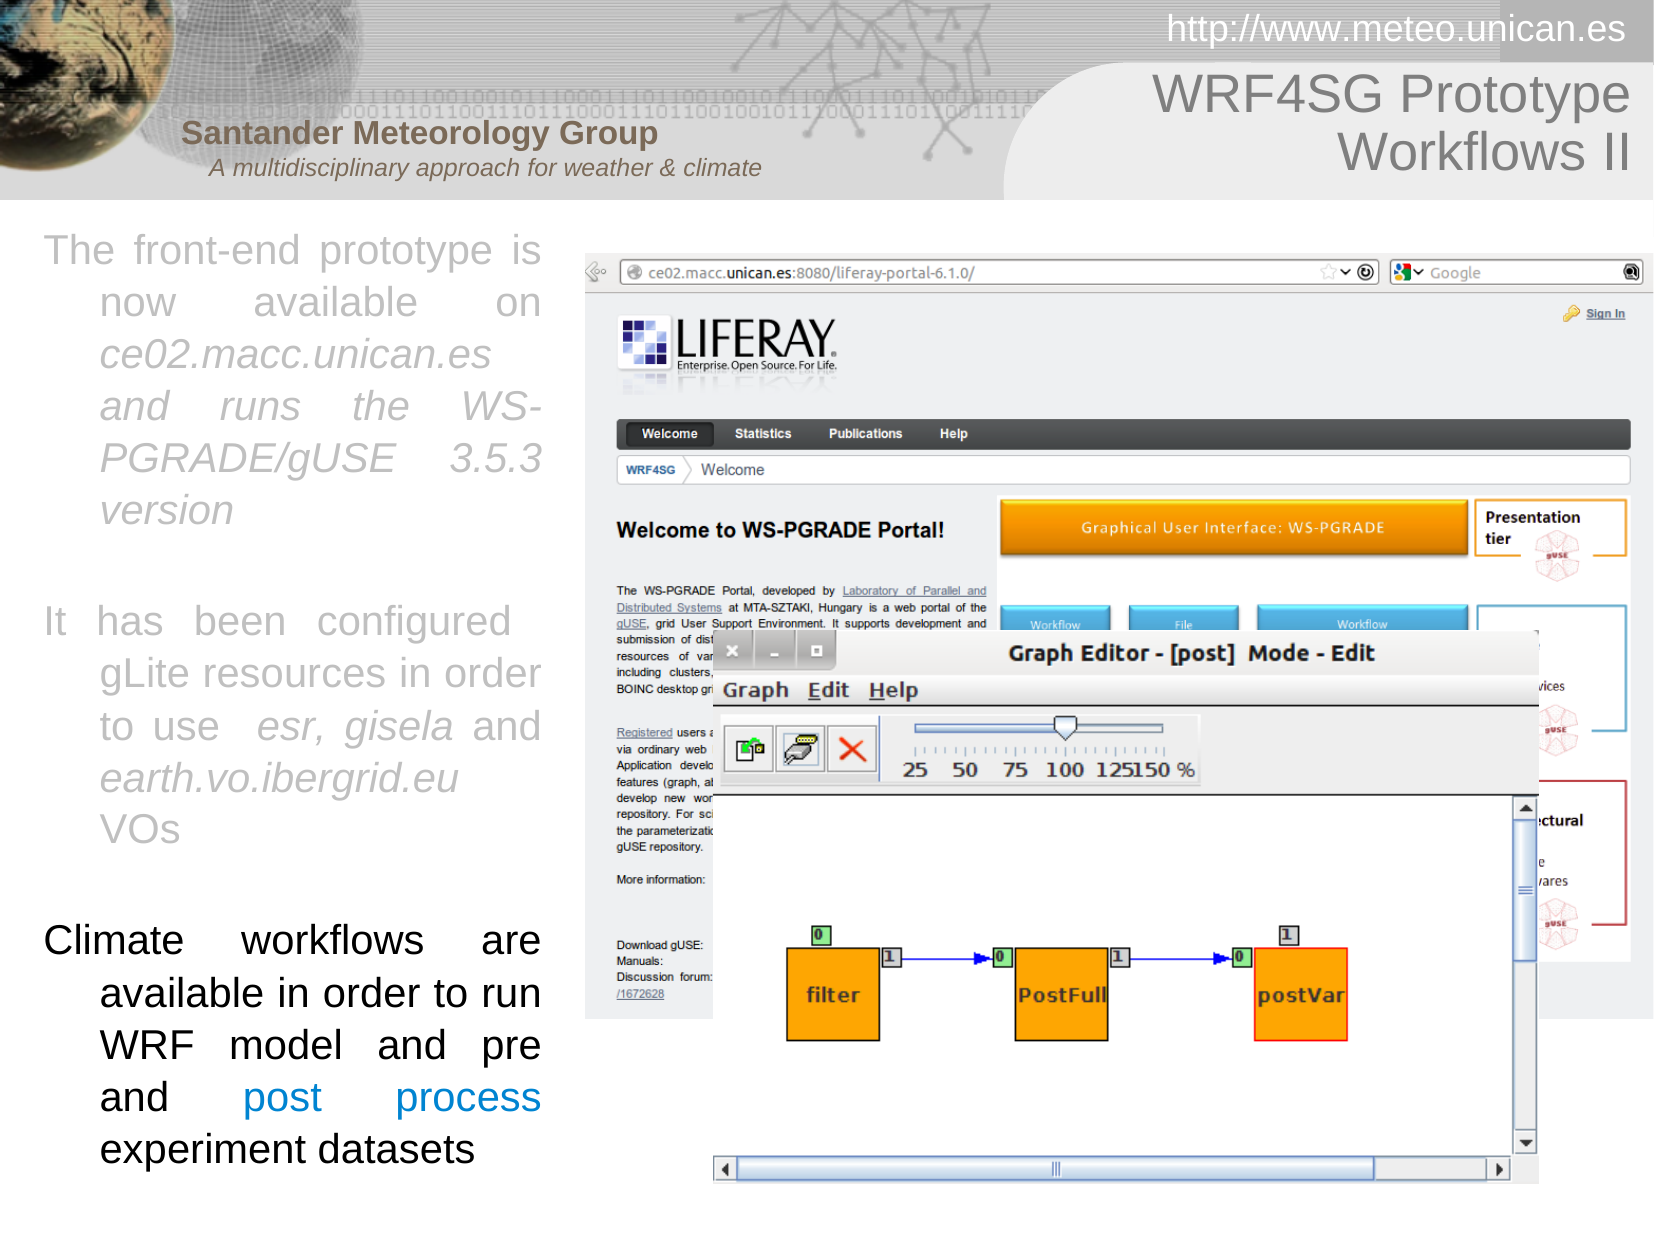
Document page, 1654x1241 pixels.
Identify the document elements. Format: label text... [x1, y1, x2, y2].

picture [585, 253, 1654, 1184]
list The front-end prototype is now available on ce02.macc.unican.es and runs the WS-PGRADE/gUSE 3.5.3 version It has been configured gLite resources in order to use esr, gisela and earth.vo.ibergrid.eu VOs Climate workflows are available in order to run WRF model and pre and post process experiment datasets [43, 217, 543, 1241]
picture [0, 0, 1500, 200]
text_box WRF4SG Prototype Workflows II [1114, 57, 1633, 183]
